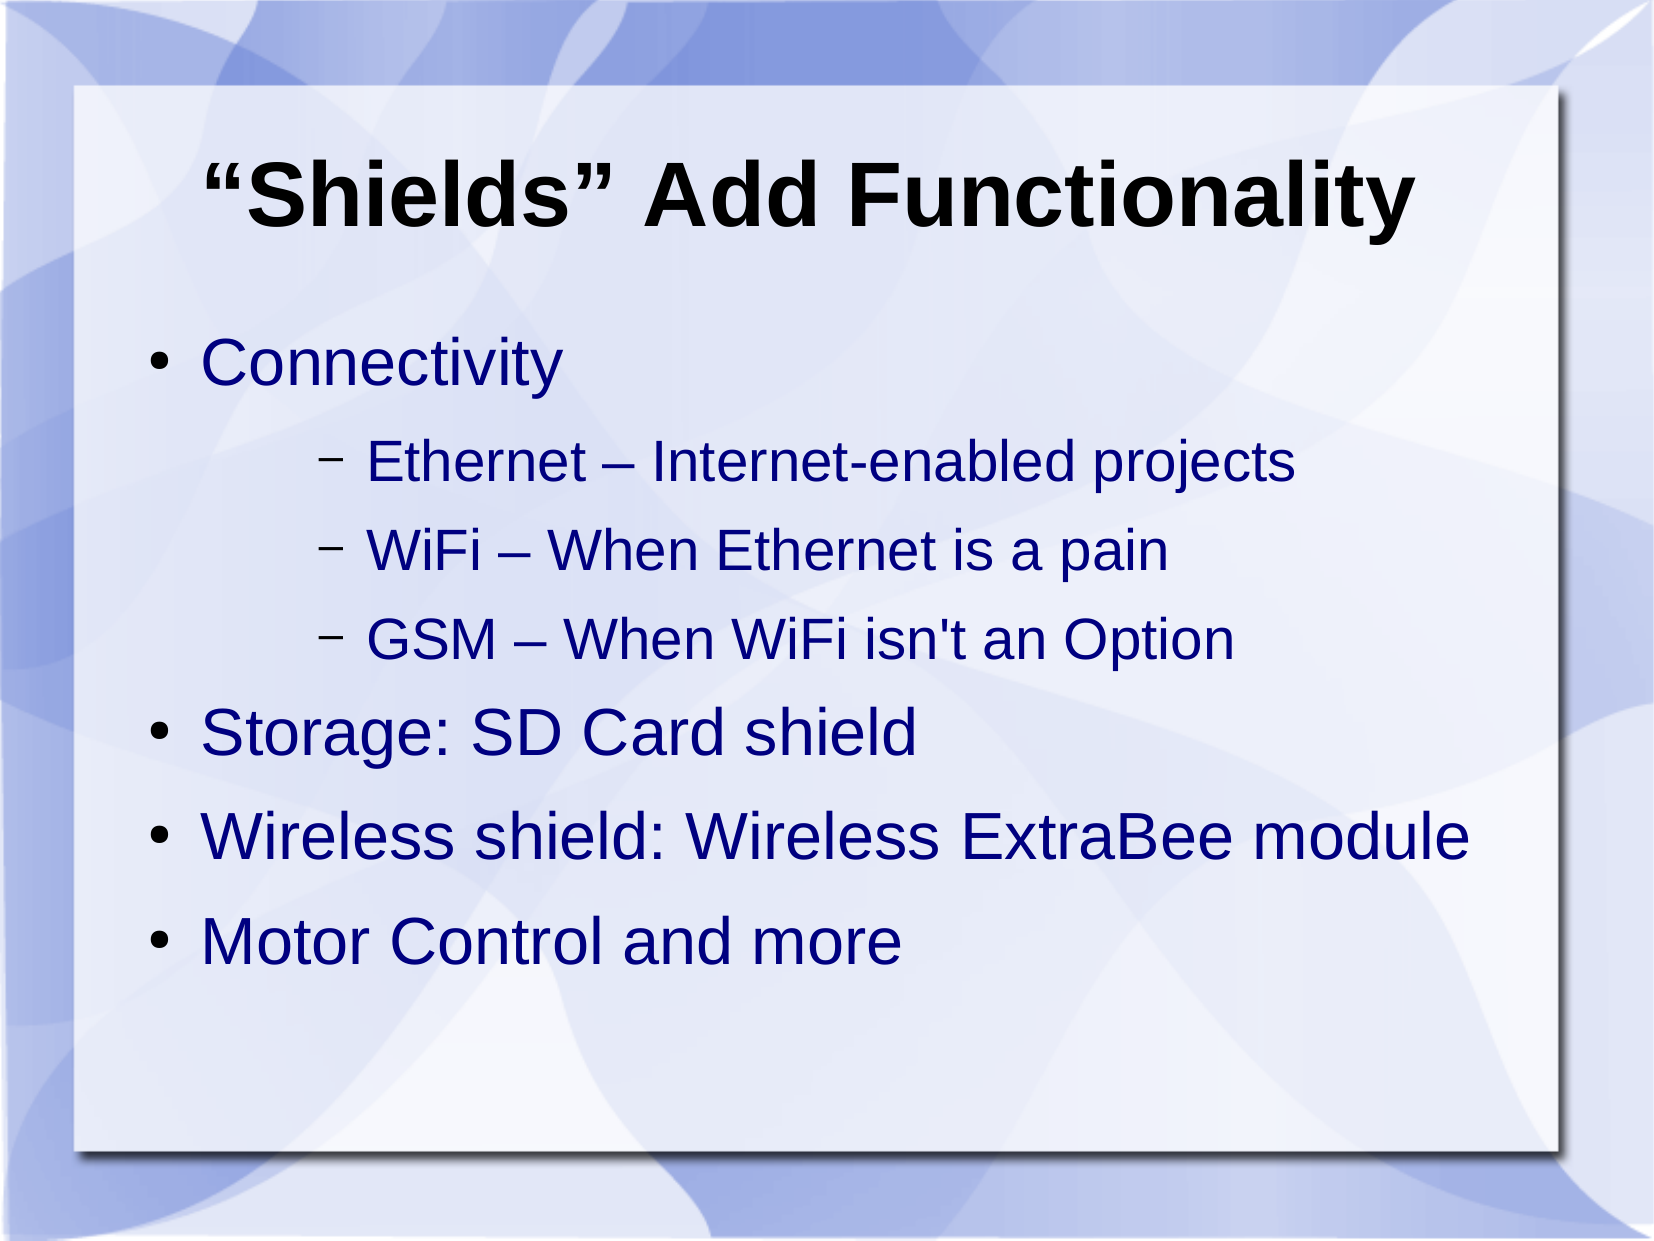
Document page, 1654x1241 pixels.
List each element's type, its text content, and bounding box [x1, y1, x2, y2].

title “Shields” Add Functionality [82, 90, 1536, 298]
picture [0, 0, 1654, 1241]
list Connectivity Ethernet – Internet-enabled projects WiFi – When Ethernet is a pain GSM – When WiFi isn't an Option Storage: SD Card shield Wireless shield: Wireless ExtraBee module Motor Control and more [129, 324, 1489, 978]
